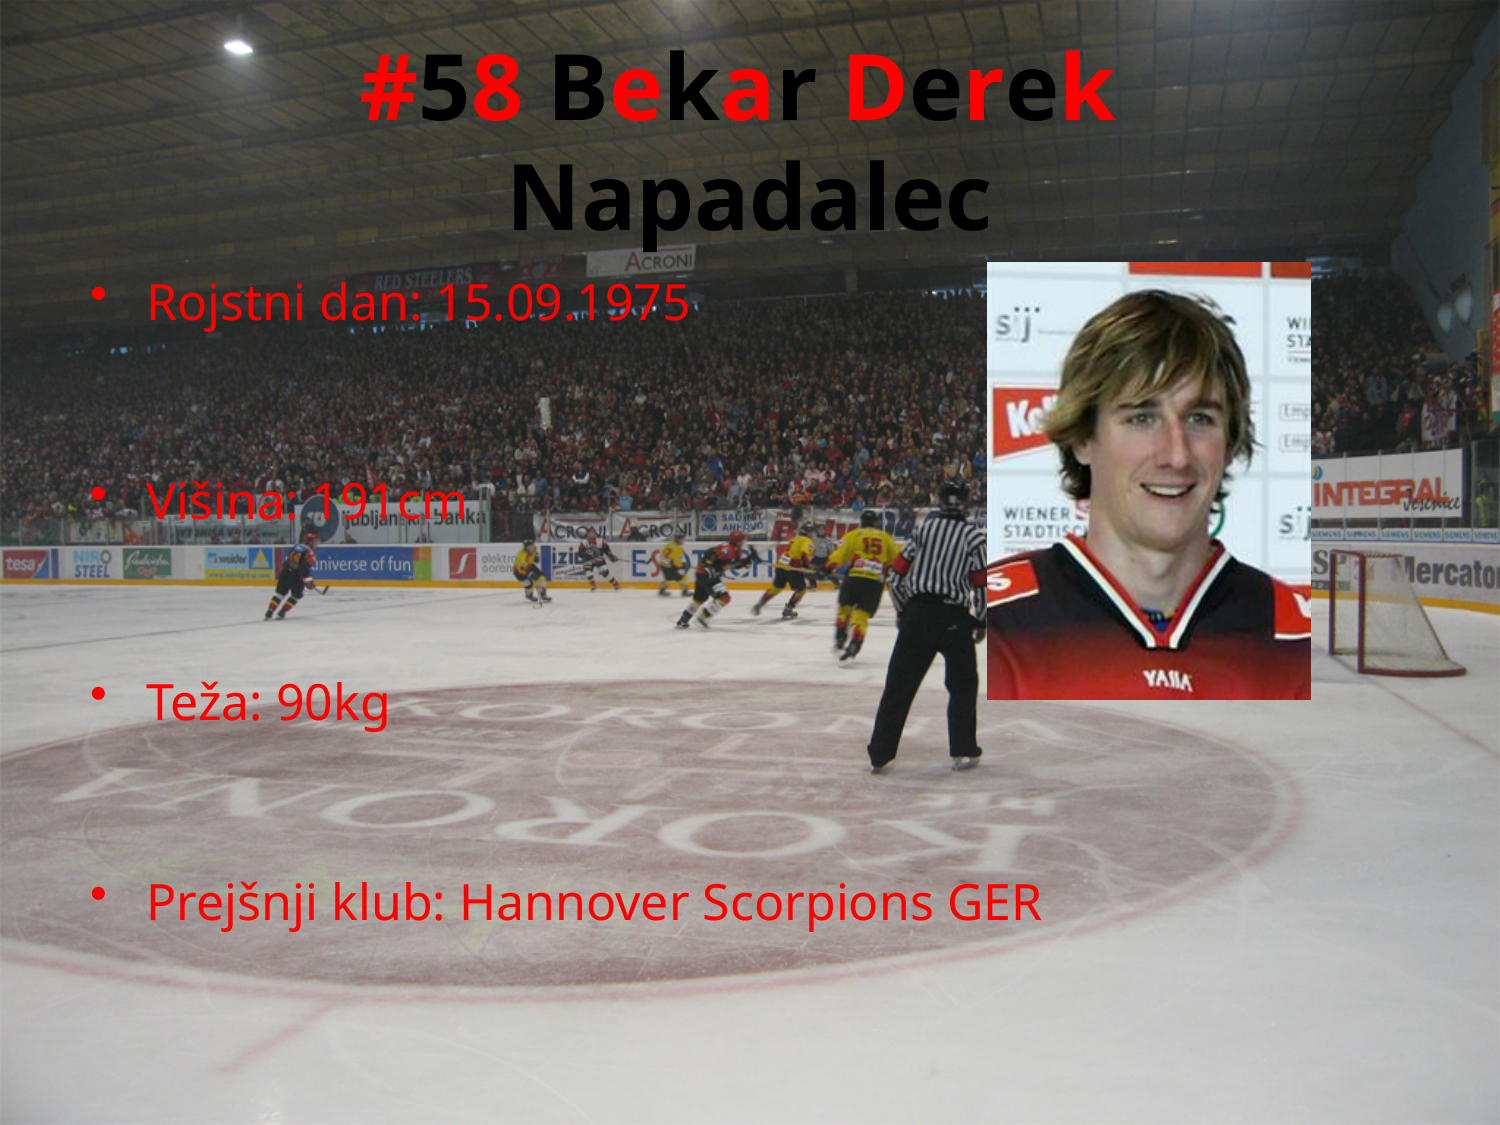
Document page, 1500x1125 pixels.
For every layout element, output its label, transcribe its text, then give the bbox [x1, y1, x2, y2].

title #58 Bekar Derek Napadalec [75, 45, 1425, 233]
picture [0, 0, 1500, 1125]
list Rojstni dan: 15.09.1975 Višina: 191cm Teža: 90kg Prejšnji klub: Hannover Scorpions GER [75, 262, 1425, 1005]
